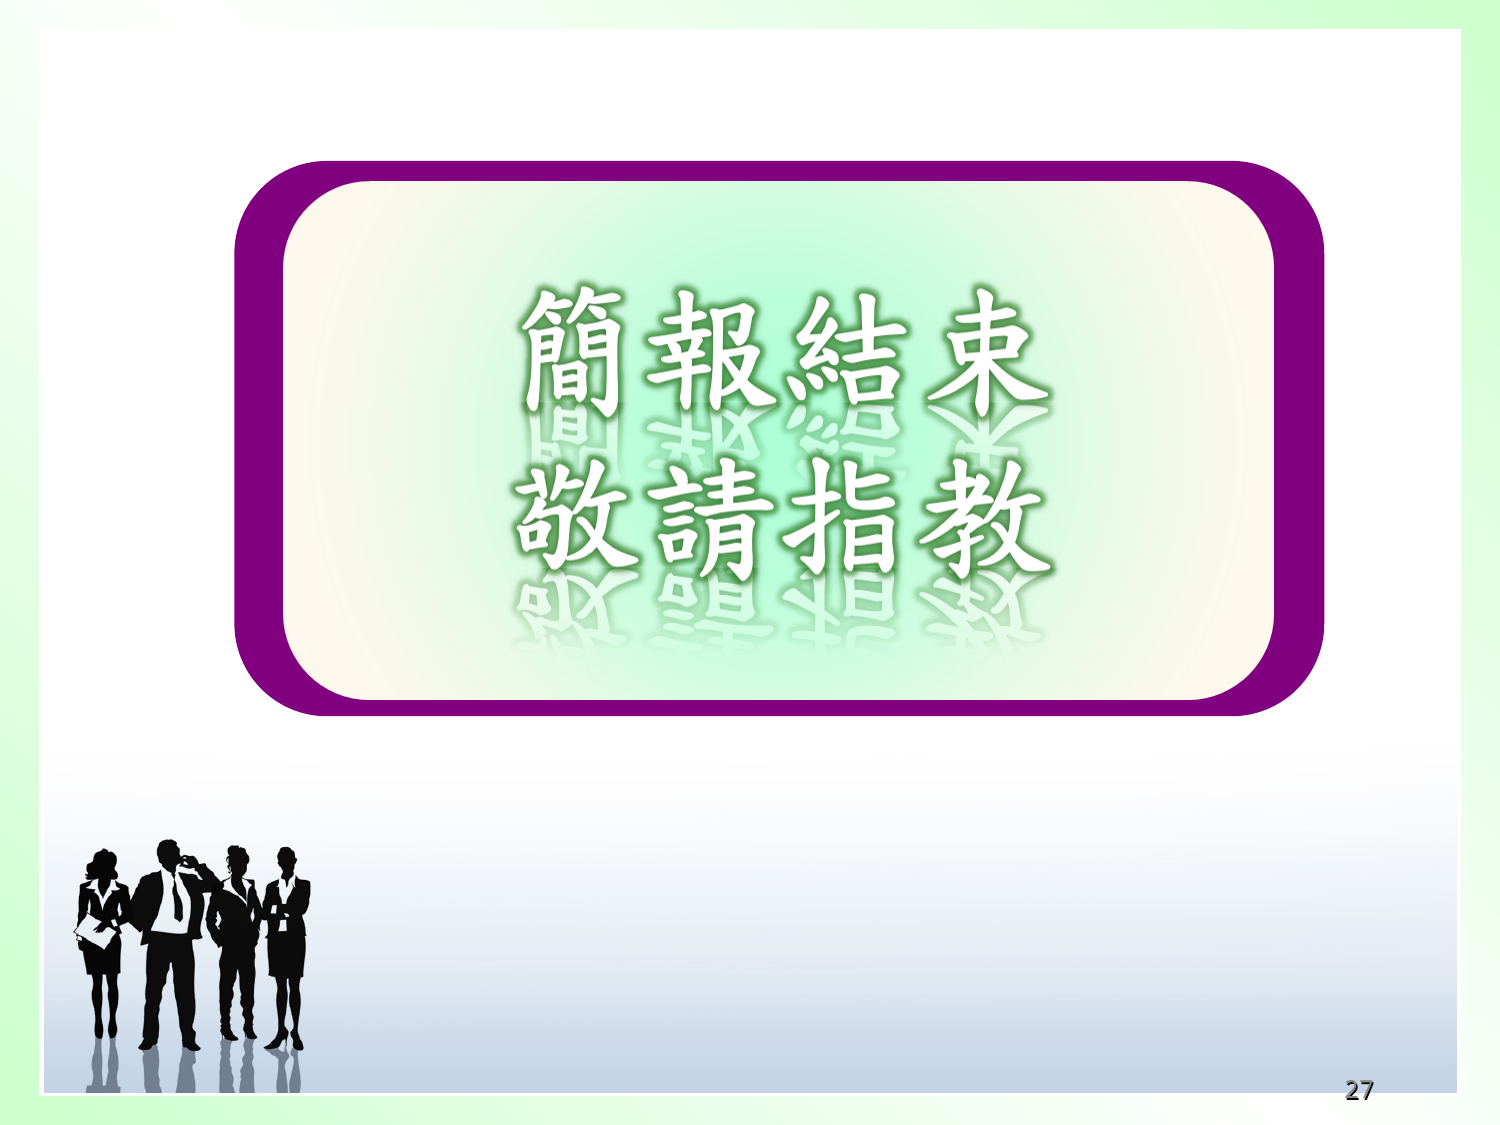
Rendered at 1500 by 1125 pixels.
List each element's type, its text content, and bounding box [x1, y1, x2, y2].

text_box [234, 160, 1325, 717]
text_box <編號> [1070, 1060, 1421, 1121]
picture [39, 29, 1461, 1096]
